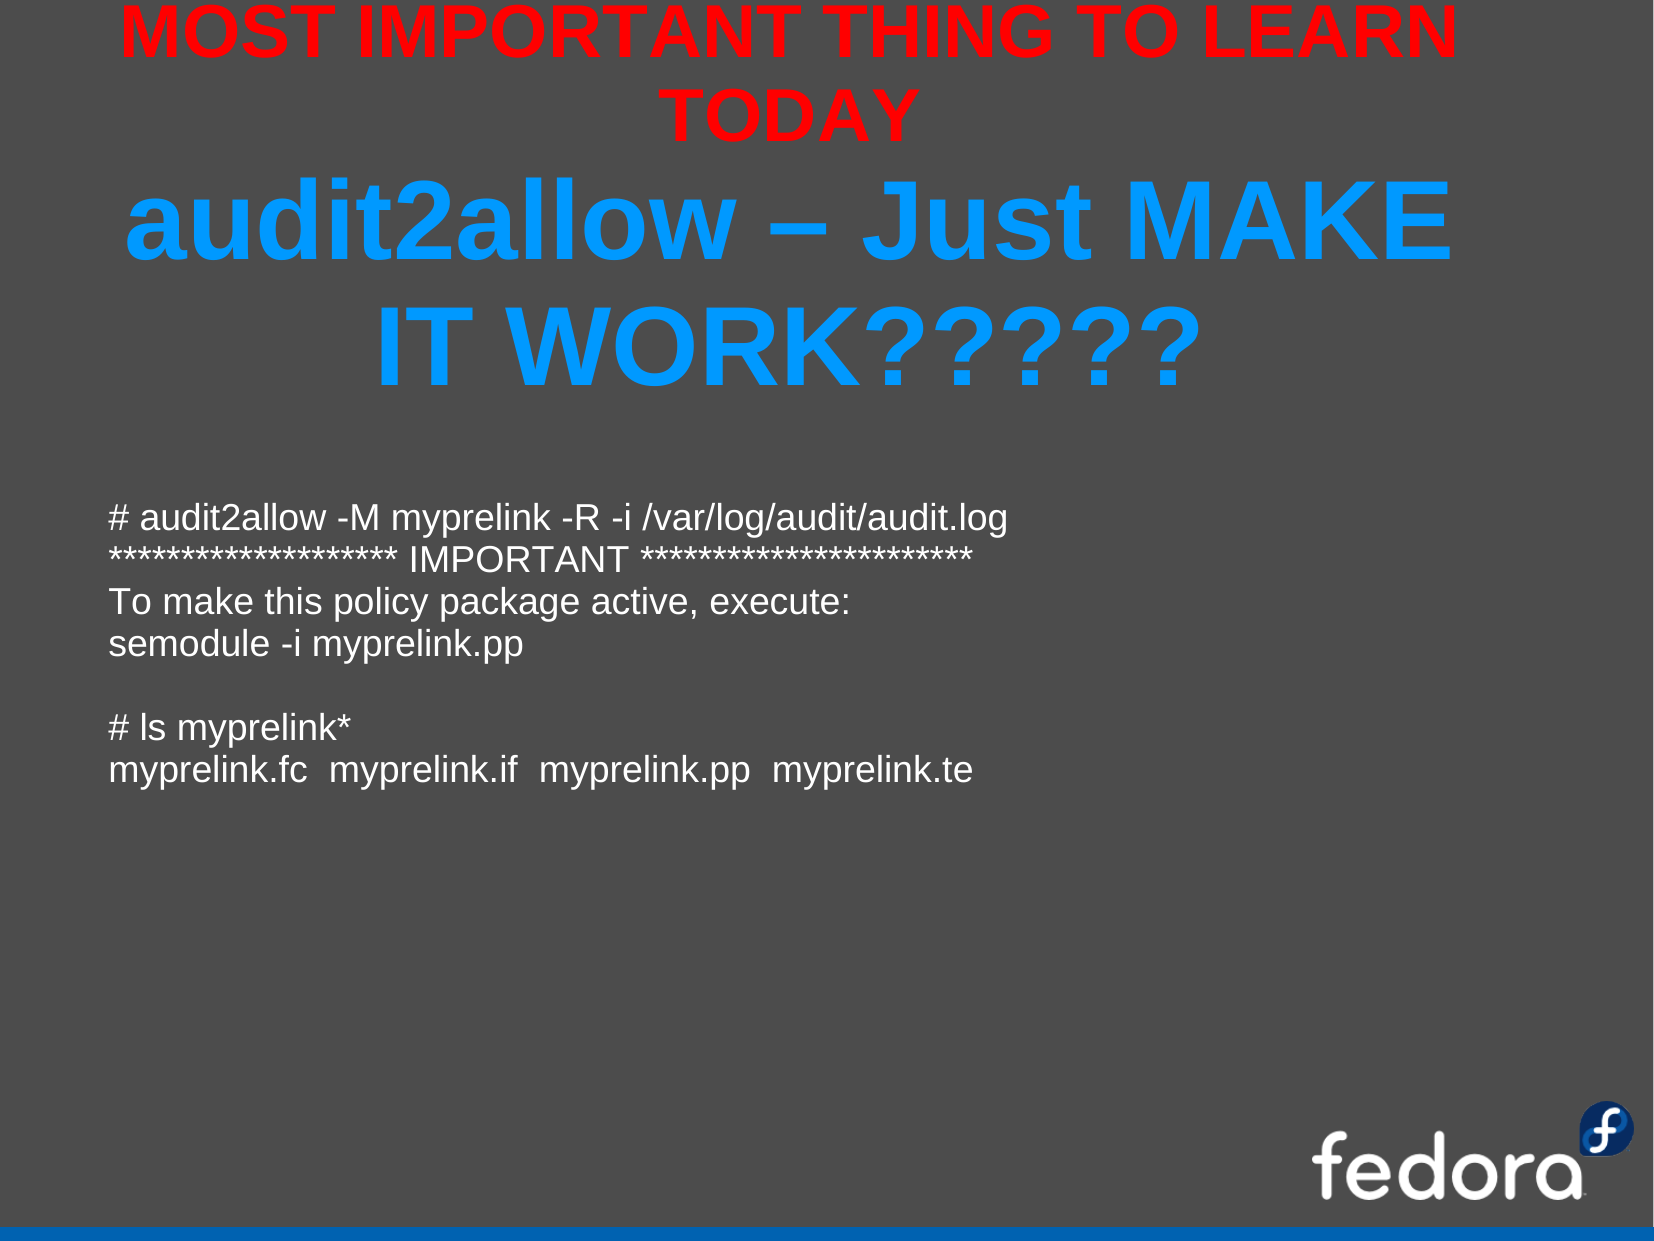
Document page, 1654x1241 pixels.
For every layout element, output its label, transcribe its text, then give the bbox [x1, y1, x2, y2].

picture [1312, 1101, 1634, 1200]
title MOST IMPORTANT THING TO LEARN TODAY audit2allow – Just MAKE IT WORK????? [74, 0, 1506, 409]
text_box [75, 300, 1501, 361]
text_box # audit2allow -M myprelink -R -i /var/log/audit/audit.log ******************** IMPORTANT *********************** To make this policy package active, execute: semodule -i myprelink.pp # ls myprelink* myprelink.fc myprelink.if myprelink.pp myprelink.te [108, 496, 1326, 909]
